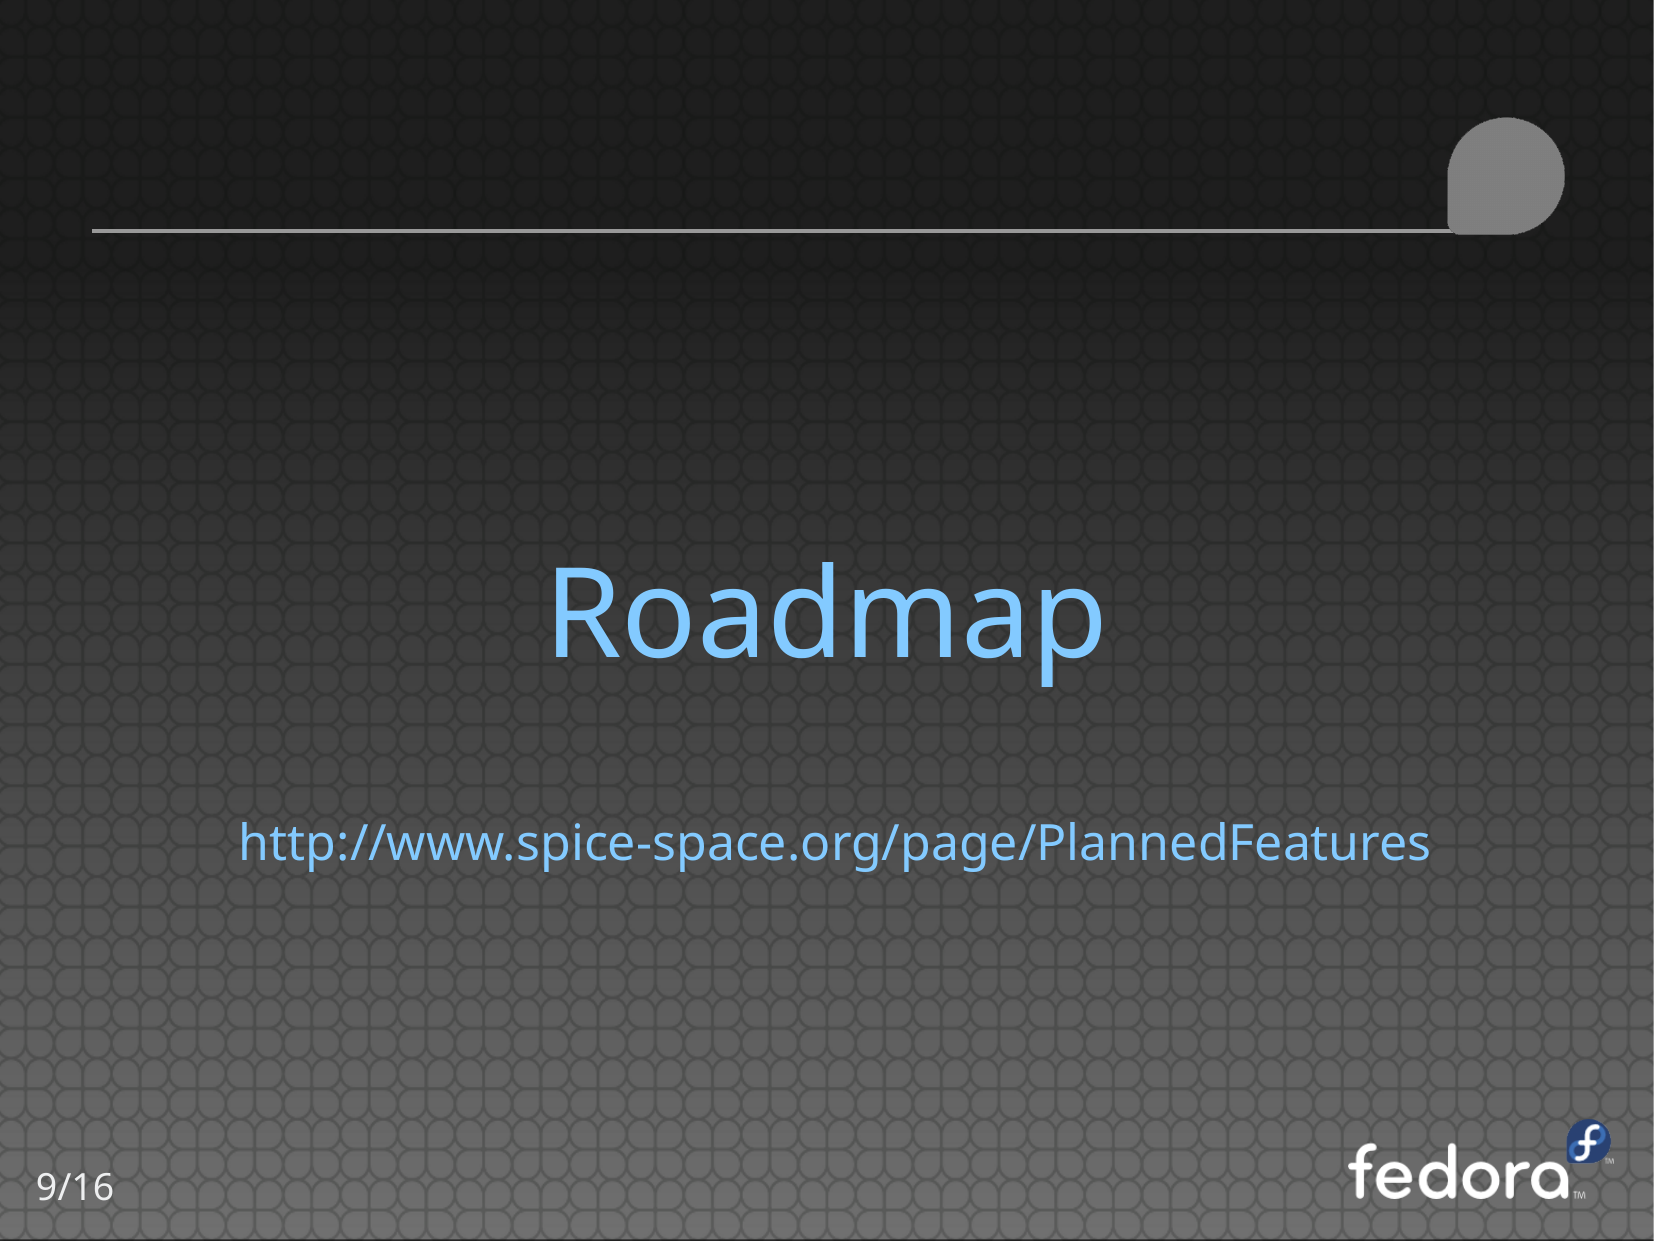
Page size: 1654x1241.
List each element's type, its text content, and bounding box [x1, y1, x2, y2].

subtitle Roadmap http://www.spice-space.org/page/PlannedFeatures [82, 290, 1571, 1109]
picture [0, 0, 1654, 1241]
